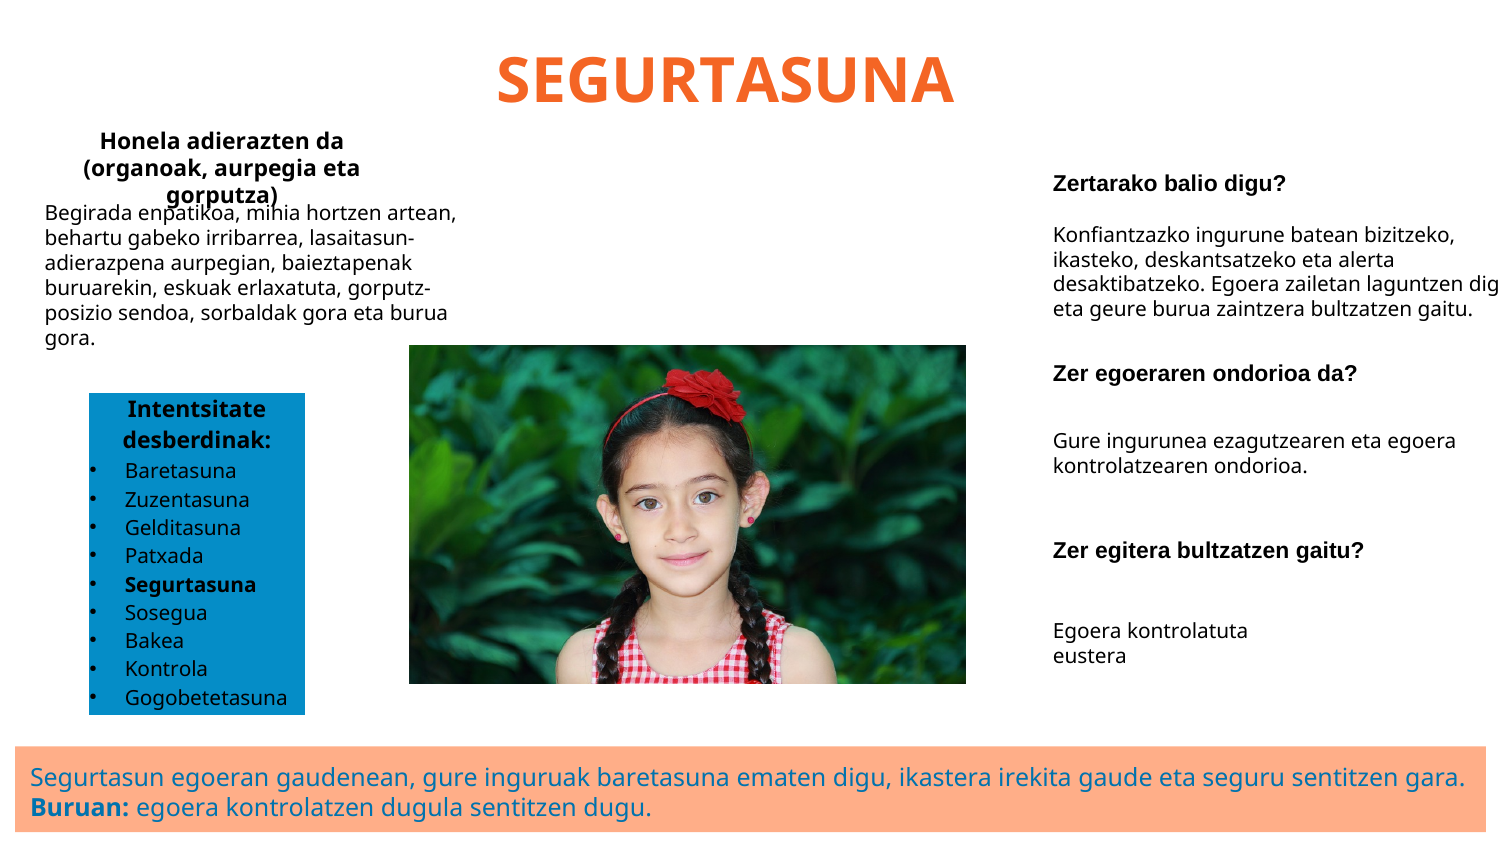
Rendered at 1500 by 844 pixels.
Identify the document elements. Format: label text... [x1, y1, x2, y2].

table_cell Baretasuna Zuzentasuna Gelditasuna Patxada Segurtasuna Sosegua Bakea Kontrola Gogobetetasuna [89, 457, 305, 715]
picture [409, 345, 966, 684]
text_box Honela adierazten da (organoak, aurpegia eta gorputza) [29, 111, 415, 210]
text_box Begirada enpatikoa, mihia hortzen artean, behartu gabeko irribarrea, lasaitasun-adierazpena aurpegian, baieztapenak buruarekin, eskuak erlaxatuta, gorputz-posizio sendoa, sorbaldak gora eta burua gora. [29, 184, 486, 358]
text_box Zer egoeraren ondorioa da? [1037, 341, 1500, 403]
text_box Konfiantzazko ingurune batean bizitzeko, ikasteko, deskantsatzeko eta alerta desaktibatzeko. Egoera zailetan laguntzen digu eta geure burua zaintzera bultzatzen gaitu. [1037, 206, 1500, 330]
text_box Zertarako balio digu? [1037, 153, 1500, 204]
title SEGURTASUNA [475, 25, 978, 107]
text_box Gure ingurunea ezagutzearen eta egoera kontrolatzearen ondorioa. [1037, 406, 1500, 499]
text_box Zer egitera bultzatzen gaitu? [1037, 502, 1500, 596]
text_box Egoera kontrolatuta eustera [1037, 602, 1341, 675]
text_box Segurtasun egoeran gaudenean, gure inguruak baretasuna ematen digu, ikastera irekita gaude eta seguru sentitzen gara. Buruan: egoera kontrolatzen dugula sentitzen dugu. [15, 746, 1486, 833]
table_header Intentsitate desberdinak: [89, 393, 305, 457]
